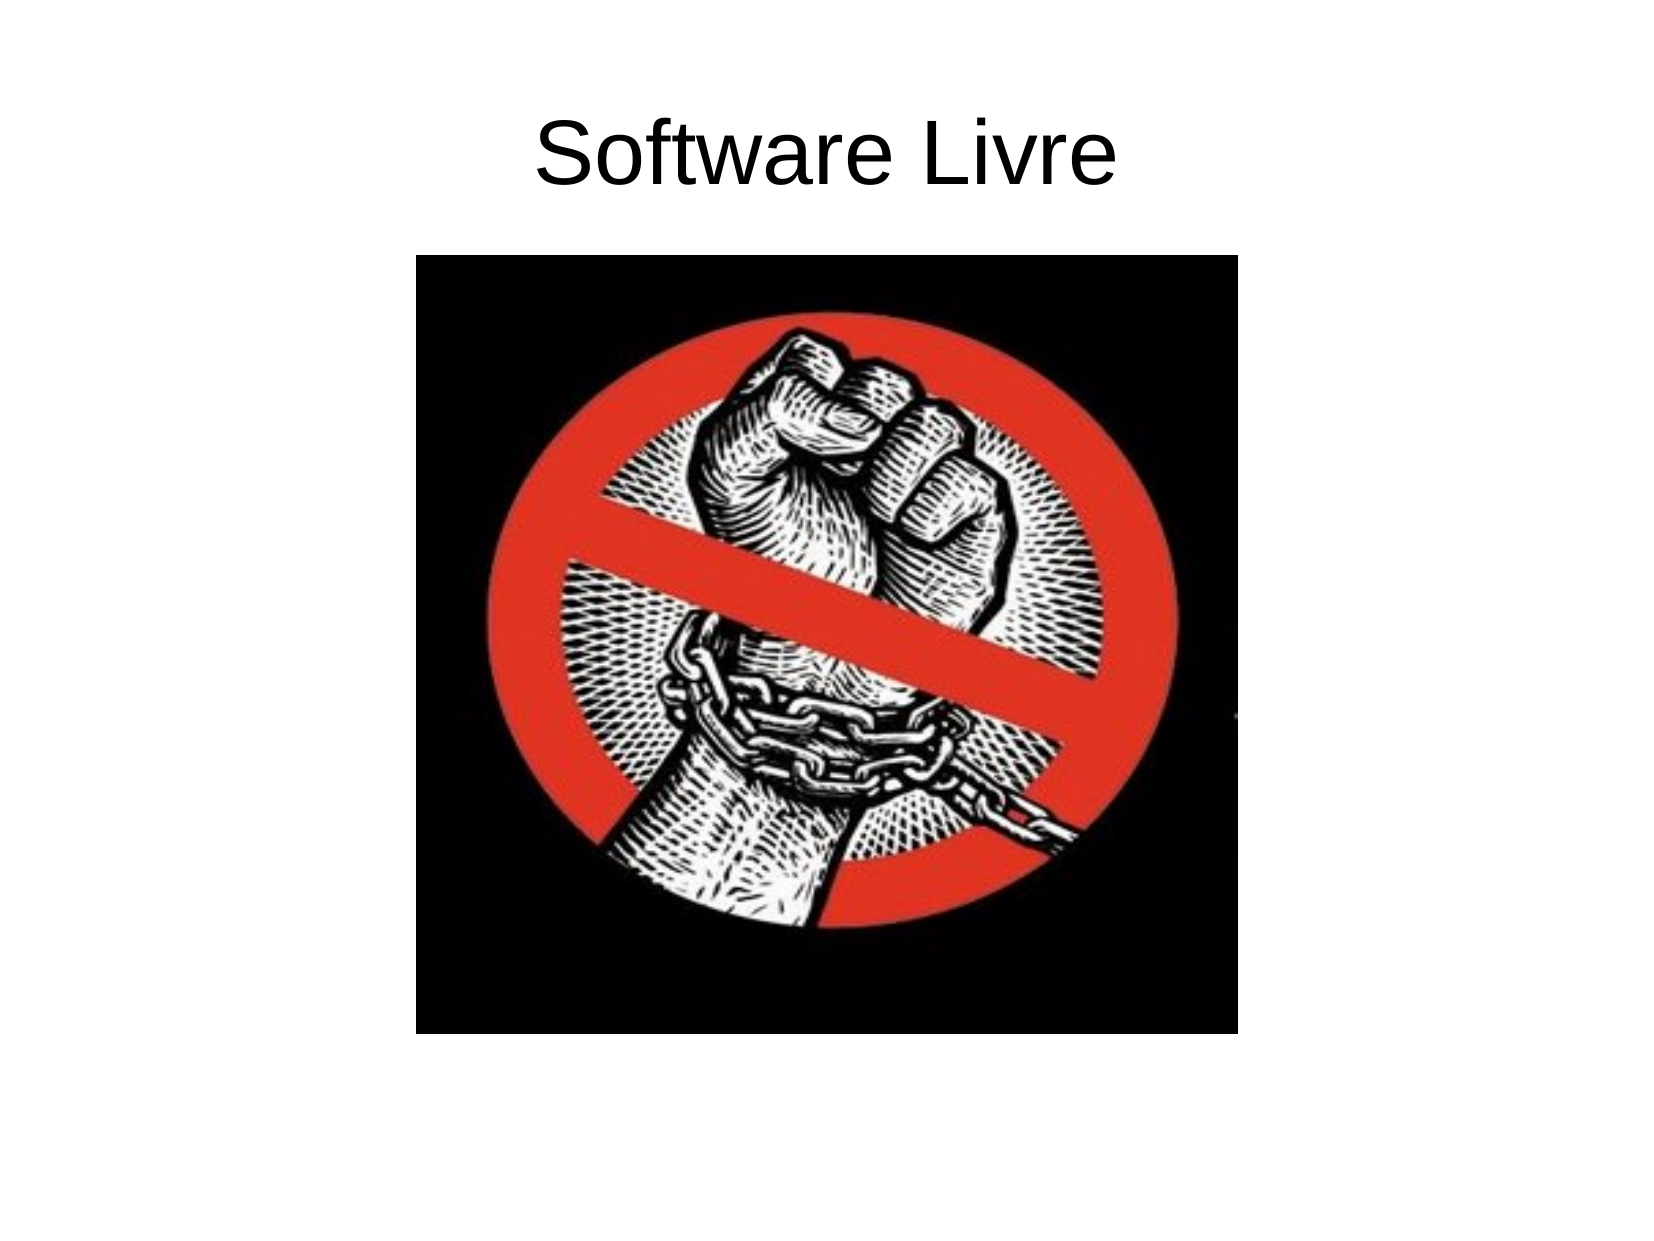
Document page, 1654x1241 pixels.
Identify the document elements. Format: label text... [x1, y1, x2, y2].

title Software Livre [82, 56, 1571, 250]
picture [416, 255, 1238, 1034]
